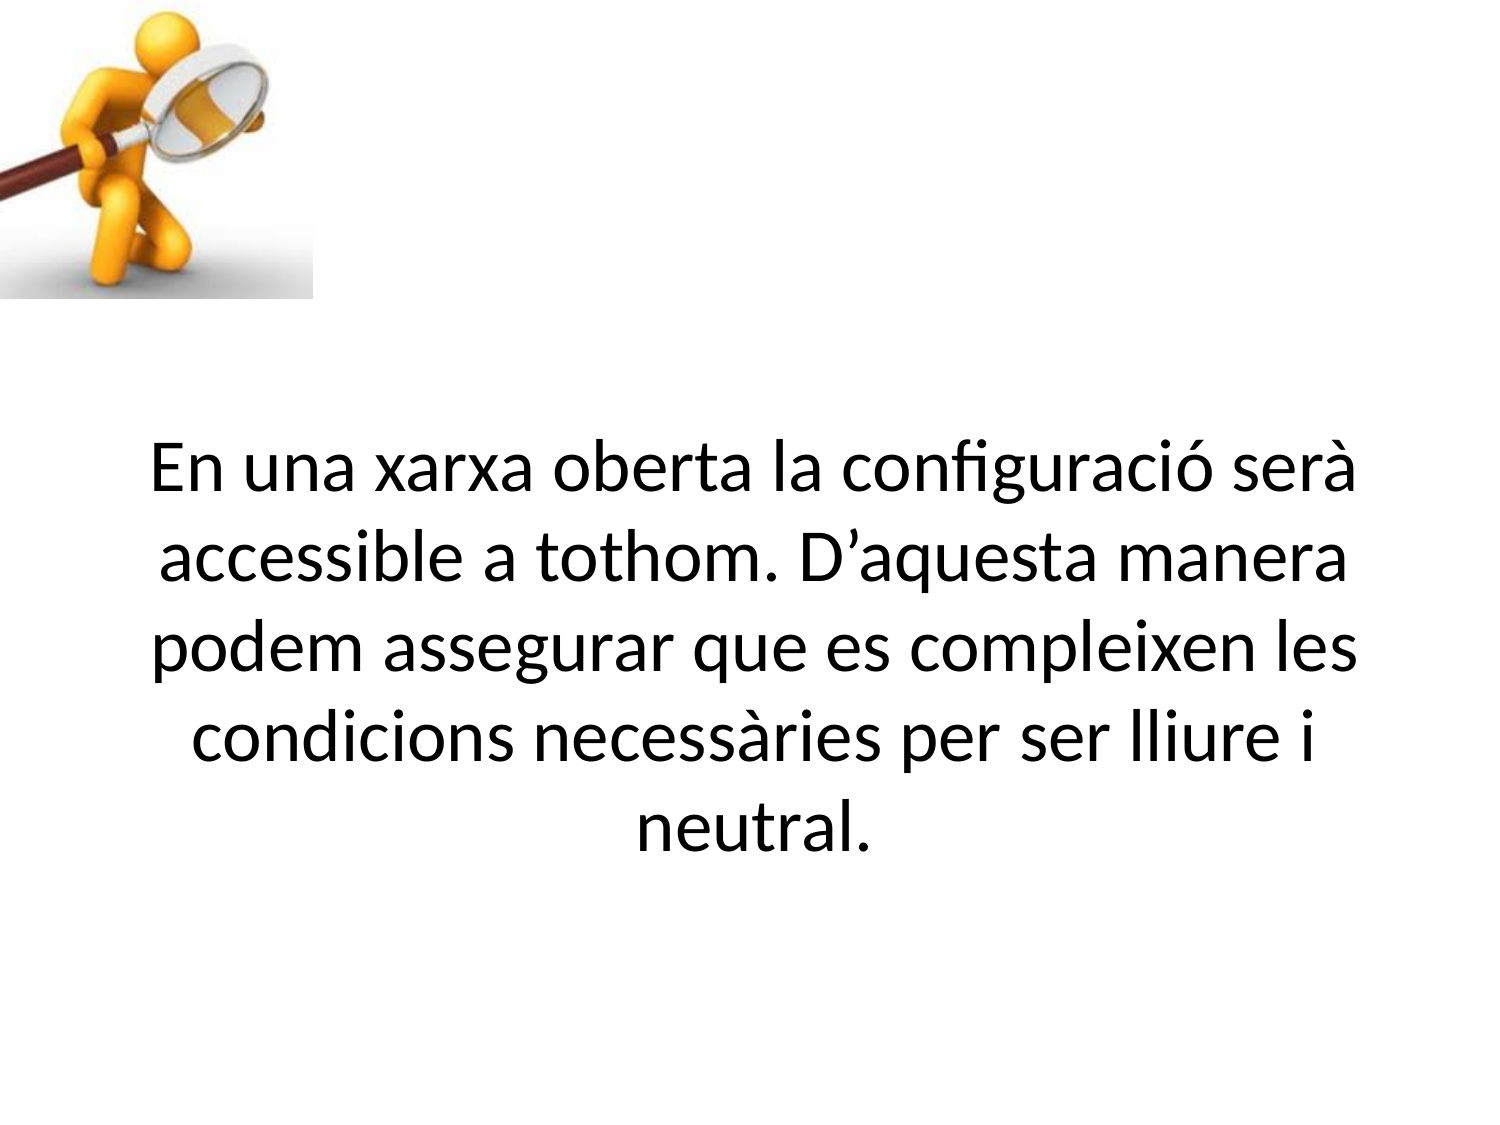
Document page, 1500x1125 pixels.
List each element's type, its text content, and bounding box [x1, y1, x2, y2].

picture [0, 0, 313, 299]
text_box En una xarxa oberta la configuració serà accessible a tothom. D’aquesta manera podem assegurar que es compleixen les condicions necessàries per ser lliure i neutral. [122, 408, 1387, 874]
